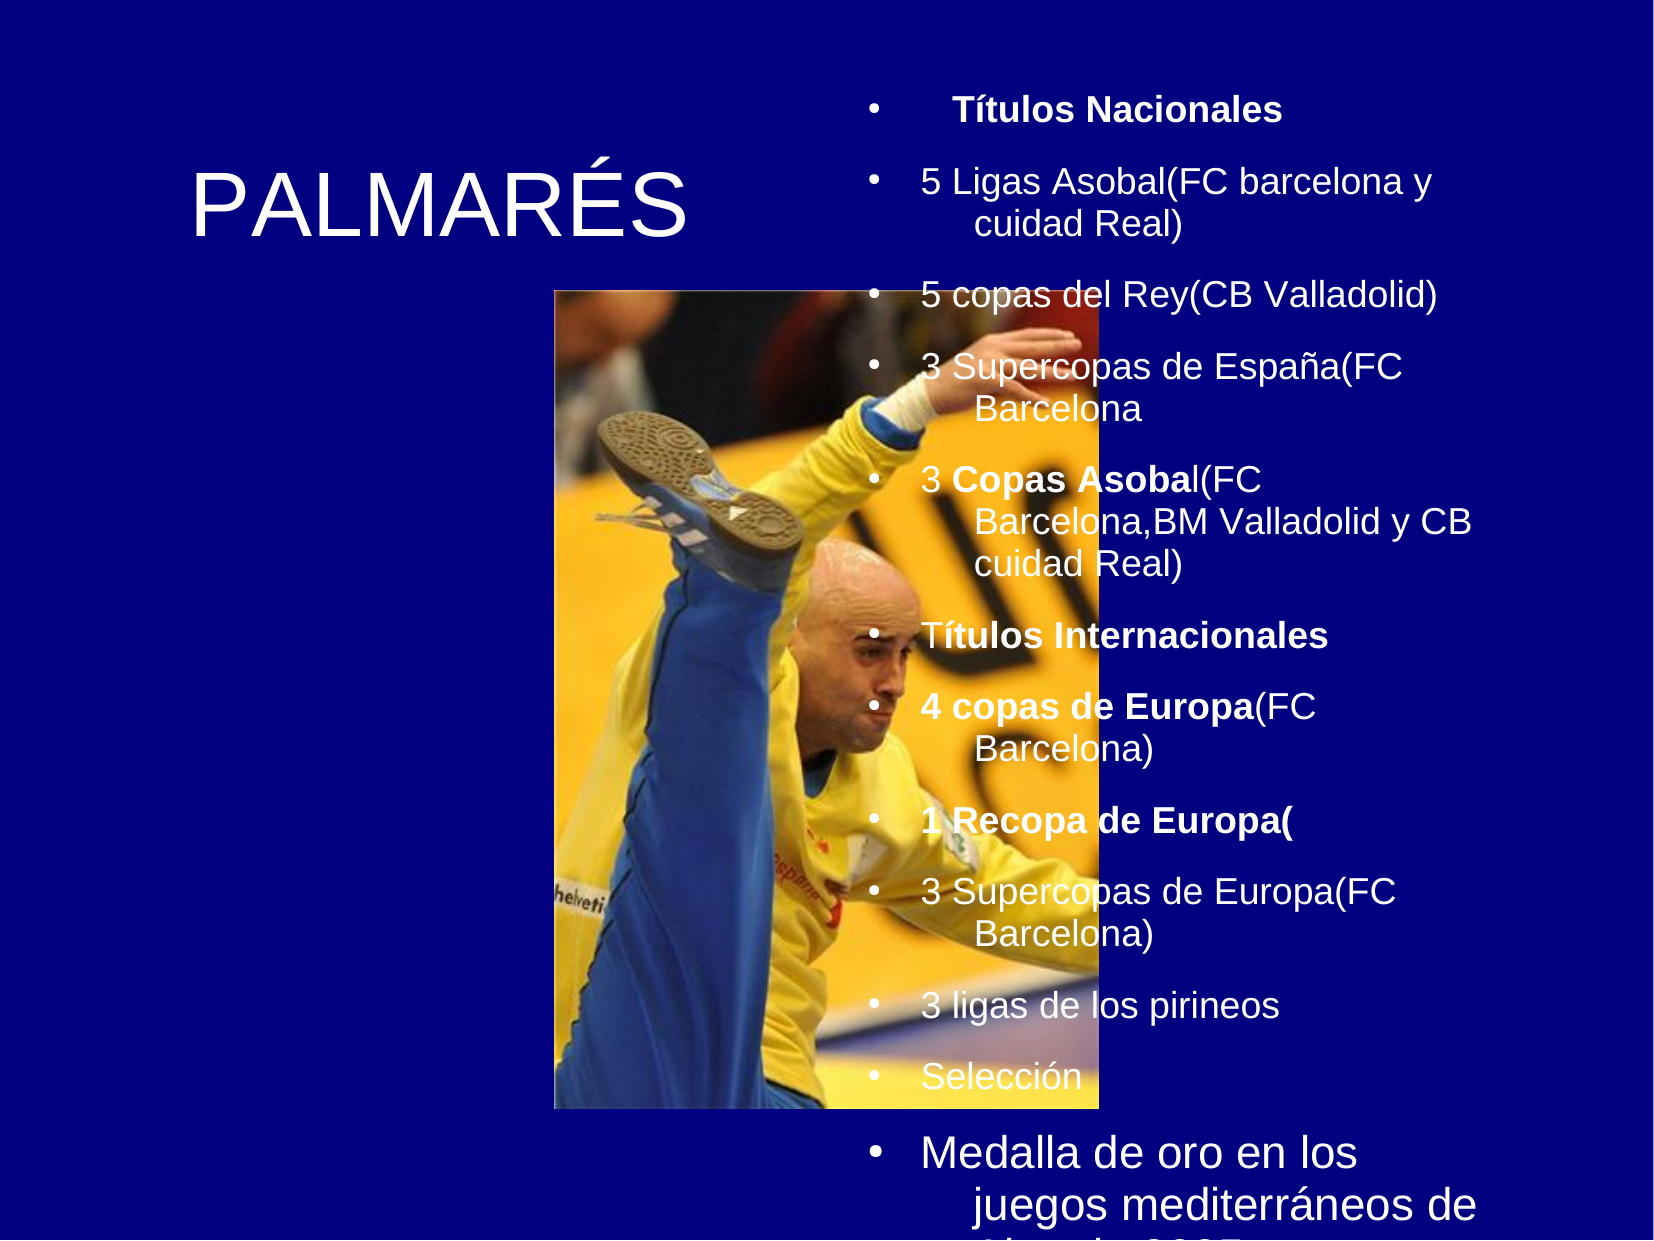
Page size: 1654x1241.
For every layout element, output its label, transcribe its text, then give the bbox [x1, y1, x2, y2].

title PALMARÉS [82, 49, 798, 257]
list Títulos Nacionales 5 Ligas Asobal(FC barcelona y cuidad Real) 5 copas del Rey(CB Valladolid) 3 Supercopas de España(FC Barcelona 3 Copas Asobal(FC Barcelona,BM Valladolid y CB cuidad Real) Títulos Internacionales 4 copas de Europa(FC Barcelona) 1 Recopa de Europa( 3 Supercopas de Europa(FC Barcelona) 3 ligas de los pirineos Selección Medalla de oro en los juegos mediterráneos de Almeria 2005 [832, 88, 1506, 1241]
picture [173, 290, 832, 1109]
